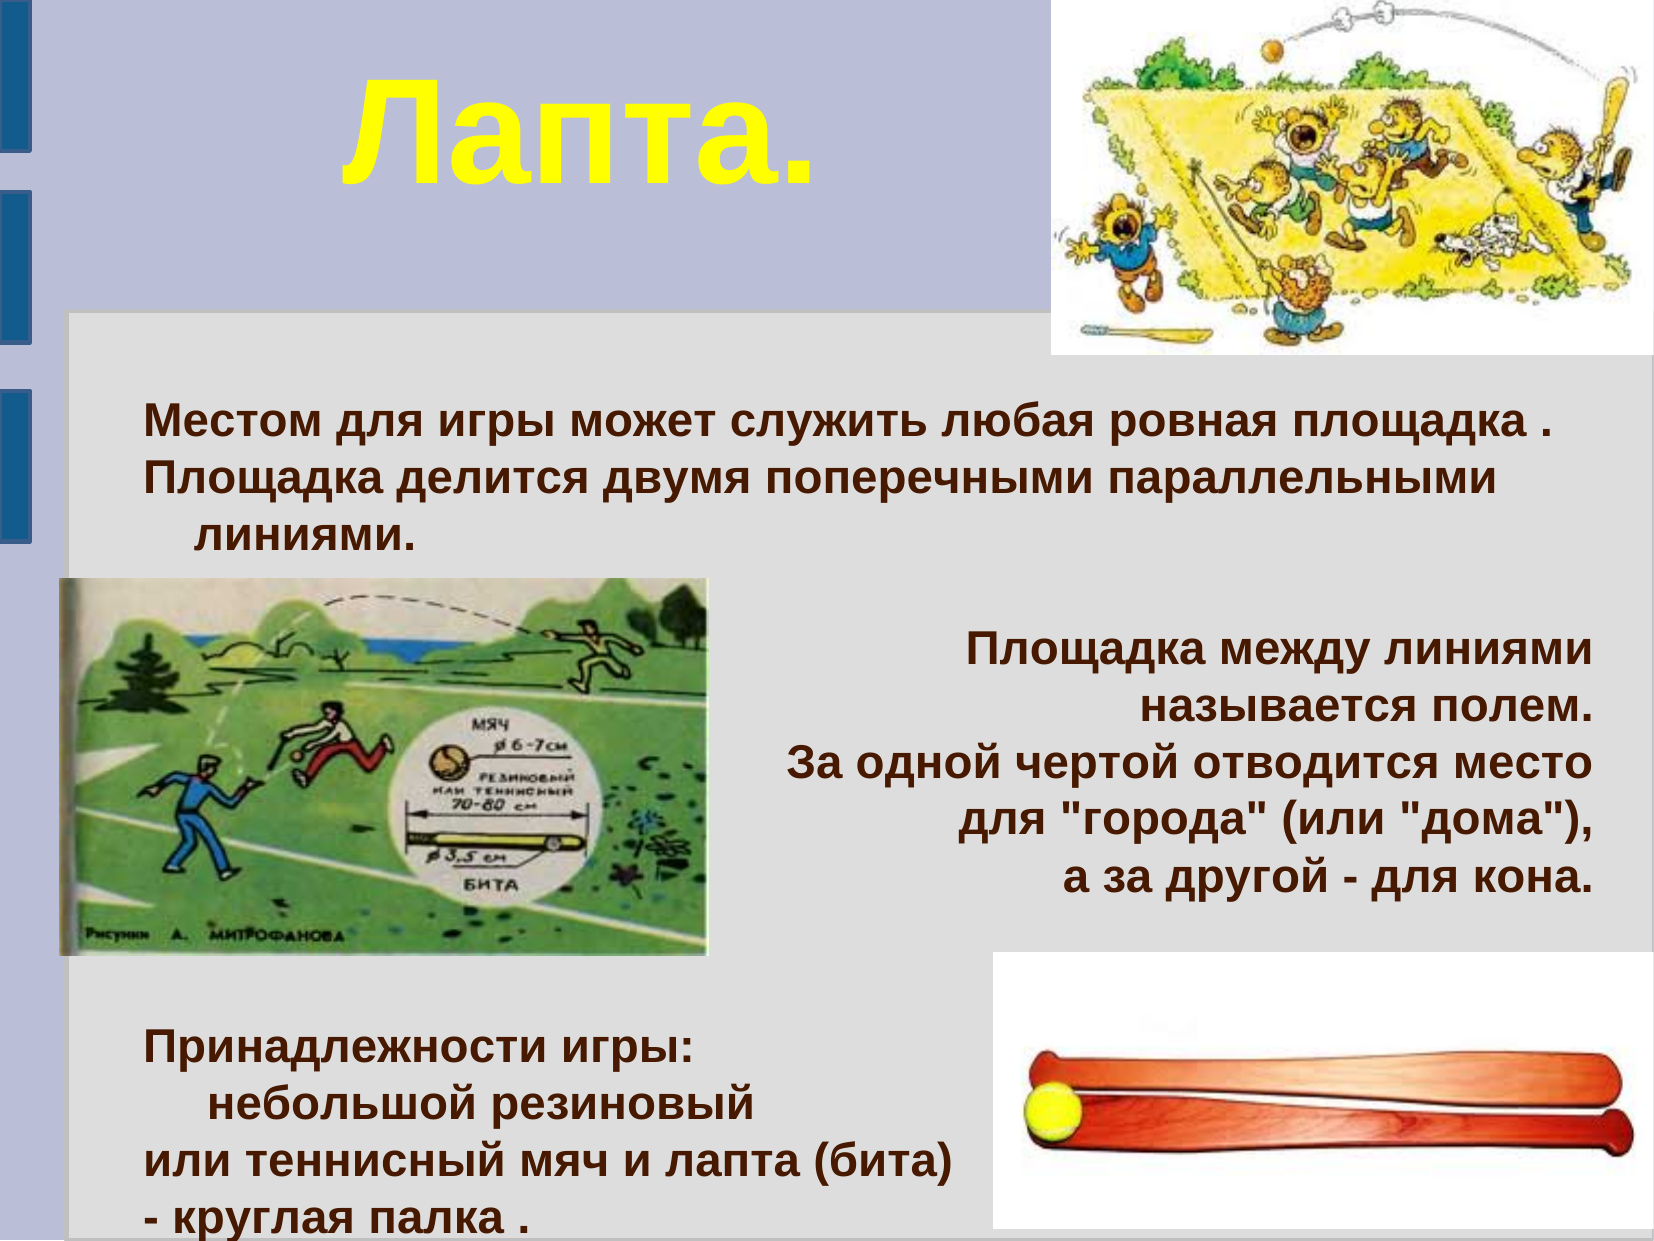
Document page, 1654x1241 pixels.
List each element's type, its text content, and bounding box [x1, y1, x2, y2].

list Местом для игры может служить любая ровная площадка . Площадка делится двумя поперечными параллельными линиями. Площадка между линиями называется полем. За одной чертой отводится место для "города" (или "дома"), а за другой - для кона. Принадлежности игры: небольшой резиновый или теннисный мяч и лапта (бита) - круглая палка . [59, 133, 1595, 1241]
picture [1051, 0, 1654, 355]
title Лапта. [0, 33, 1051, 201]
picture [993, 952, 1654, 1229]
picture [59, 578, 709, 956]
